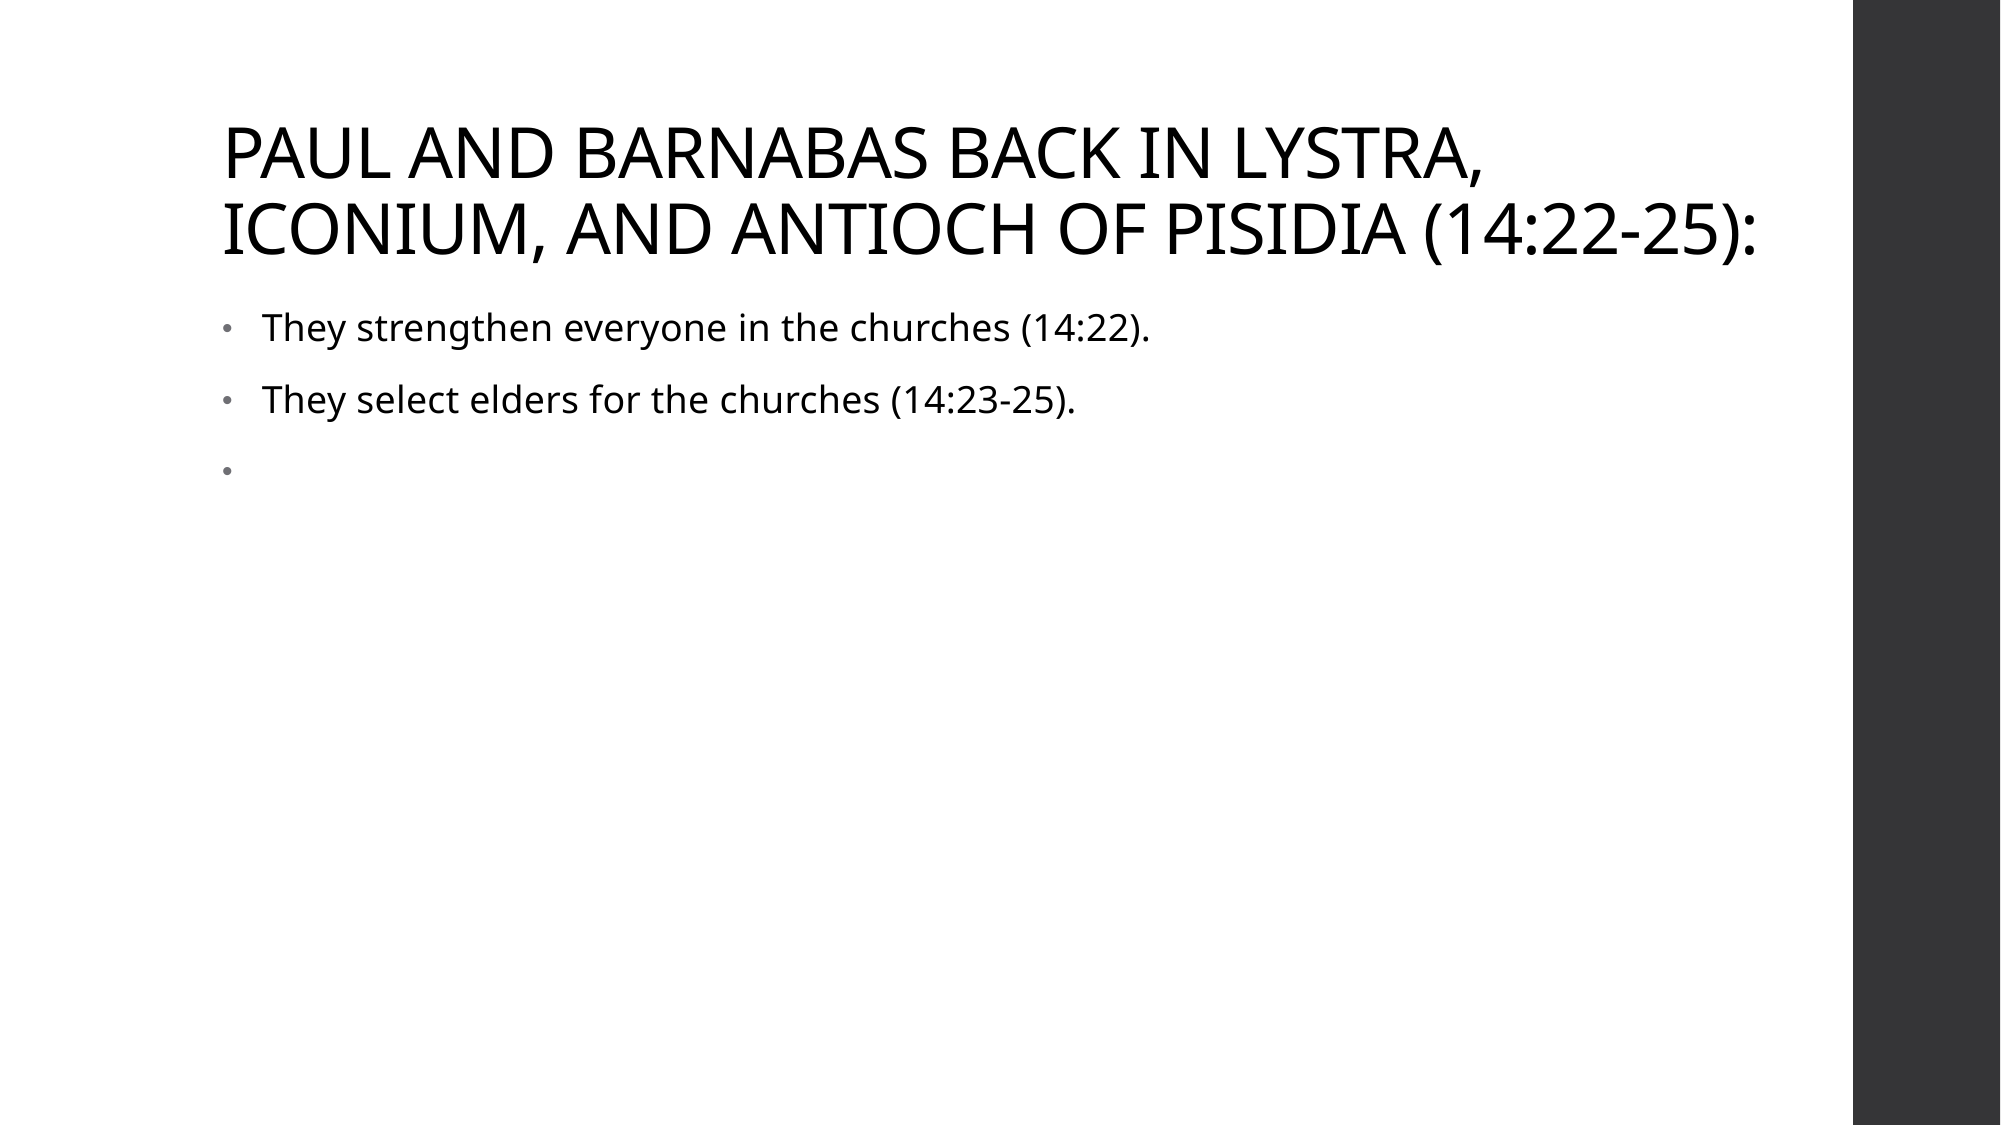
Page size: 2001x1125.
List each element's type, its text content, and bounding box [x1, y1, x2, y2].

list They strengthen everyone in the churches (14:22). They select elders for the churches (14:23-25). [206, 299, 1617, 1014]
title PAUL AND BARNABAS BACK IN LYSTRA, ICONIUM, AND ANTIOCH OF PISIDIA (14:22-25): [206, 60, 1797, 278]
